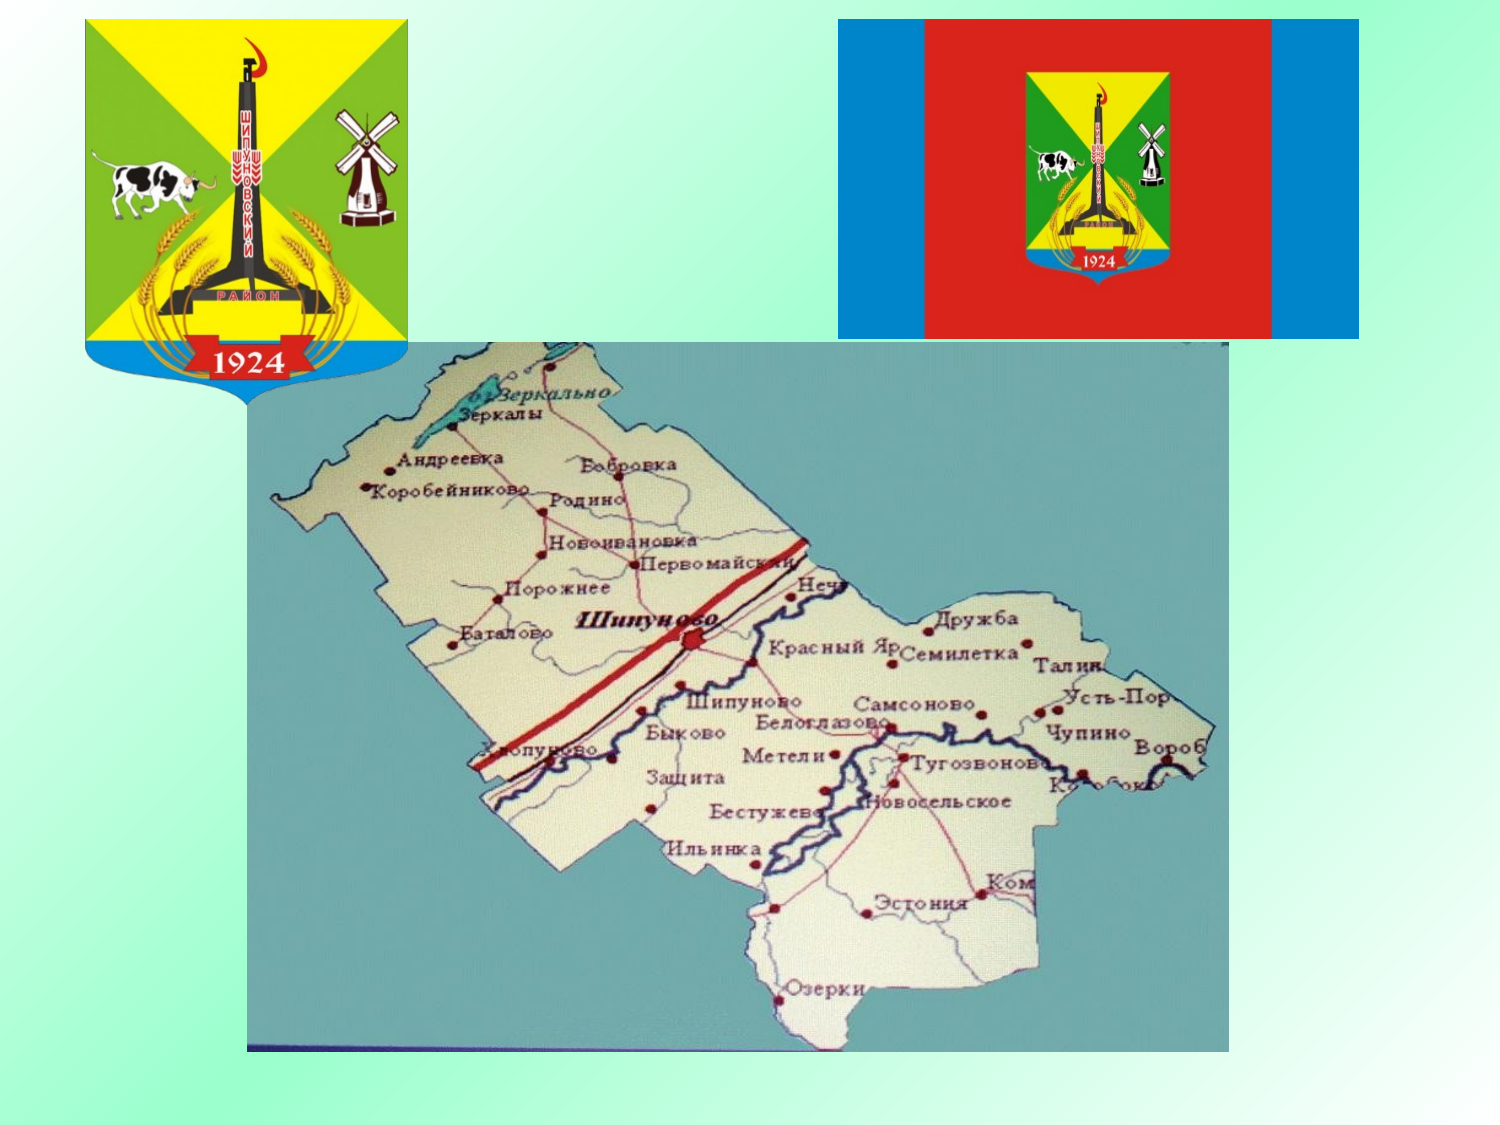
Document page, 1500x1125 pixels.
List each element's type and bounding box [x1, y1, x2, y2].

picture [75, 19, 1229, 1052]
picture [924, 19, 1272, 339]
